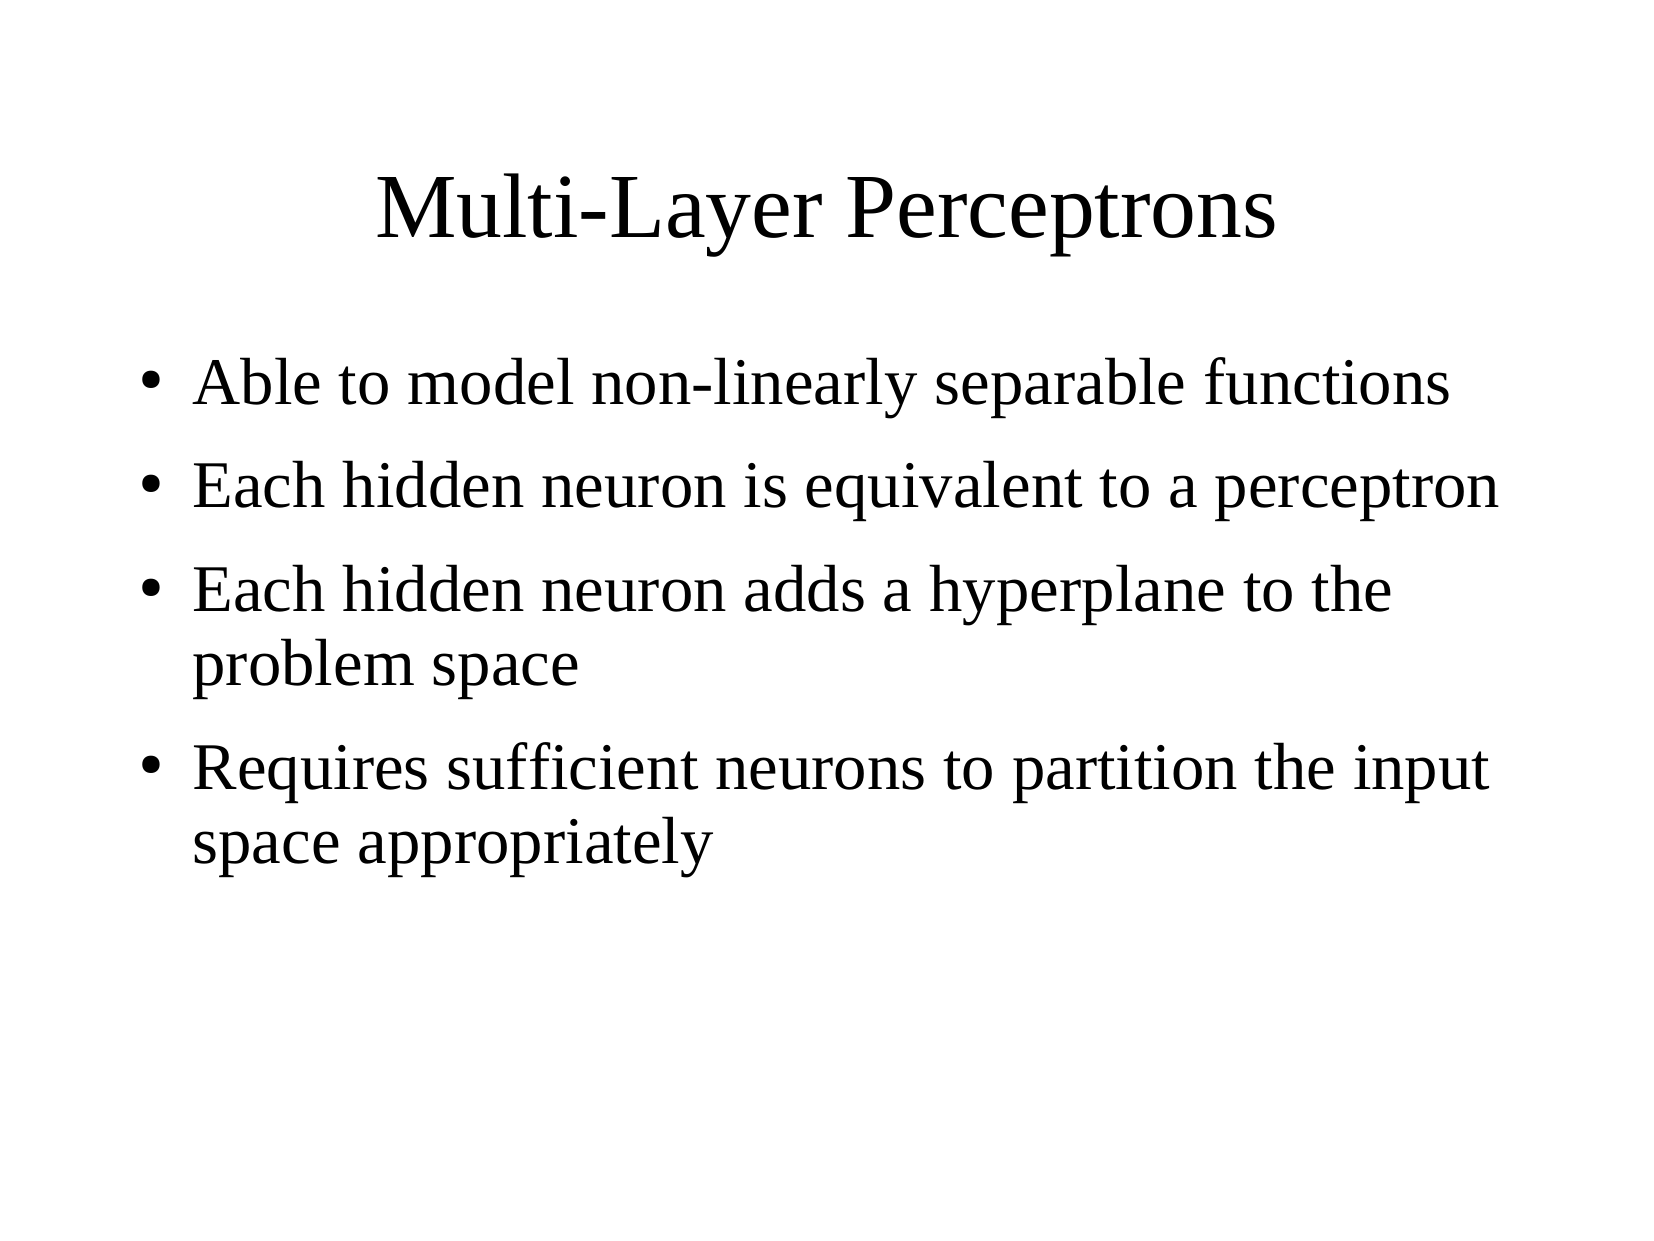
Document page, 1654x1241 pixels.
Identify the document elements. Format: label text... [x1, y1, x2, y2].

list Able to model non-linearly separable functions Each hidden neuron is equivalent to a perceptron Each hidden neuron adds a hyperplane to the problem space Requires sufficient neurons to partition the input space appropriately [121, 344, 1534, 1127]
title Multi-Layer Perceptrons [121, 102, 1534, 311]
